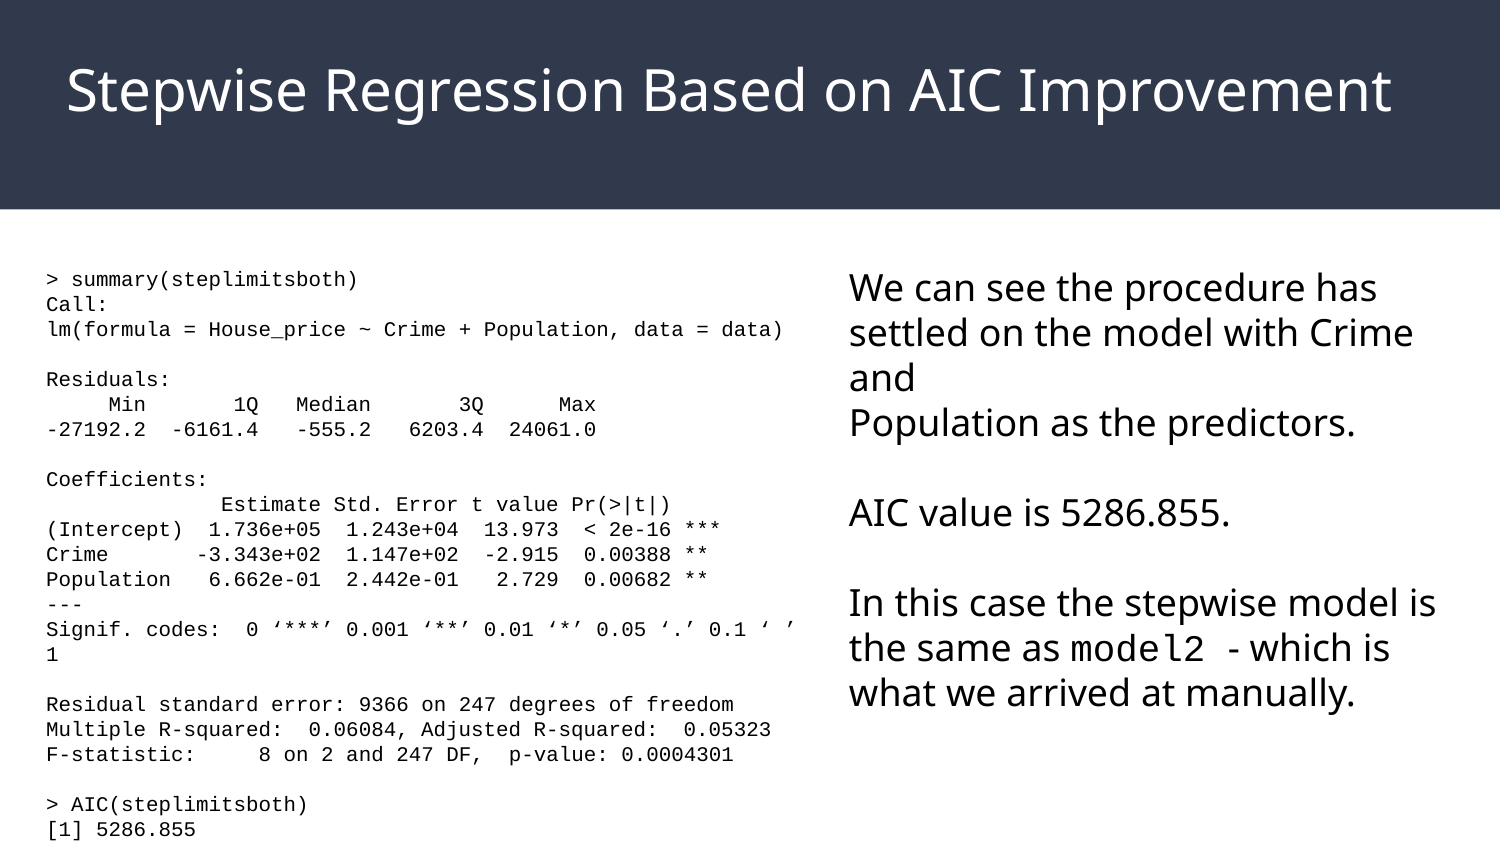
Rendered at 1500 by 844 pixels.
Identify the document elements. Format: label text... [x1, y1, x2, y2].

text_box We can see the procedure has settled on the model with Crime and Population as the predictors. AIC value is 5286.855. In this case the stepwise model is the same as model2 - which is what we arrived at manually. [833, 249, 1472, 818]
text_box > summary(steplimitsboth) Call: lm(formula = House_price ~ Crime + Population, data = data) Residuals: Min 1Q Median 3Q Max -27192.2 -6161.4 -555.2 6203.4 24061.0 Coefficients: Estimate Std. Error t value Pr(>|t|) (Intercept) 1.736e+05 1.243e+04 13.973 < 2e-16 *** Crime -3.343e+02 1.147e+02 -2.915 0.00388 ** Population 6.662e-01 2.442e-01 2.729 0.00682 ** --- Signif. codes: 0 ‘***’ 0.001 ‘**’ 0.01 ‘*’ 0.05 ‘.’ 0.1 ‘ ’ 1 Residual standard error: 9366 on 247 degrees of freedom Multiple R-squared: 0.06084, Adjusted R-squared: 0.05323 F-statistic: 8 on 2 and 247 DF, p-value: 0.0004301 > AIC(steplimitsboth) [1] 5286.855 [31, 250, 823, 820]
title Stepwise Regression Based on AIC Improvement [51, 37, 1449, 141]
